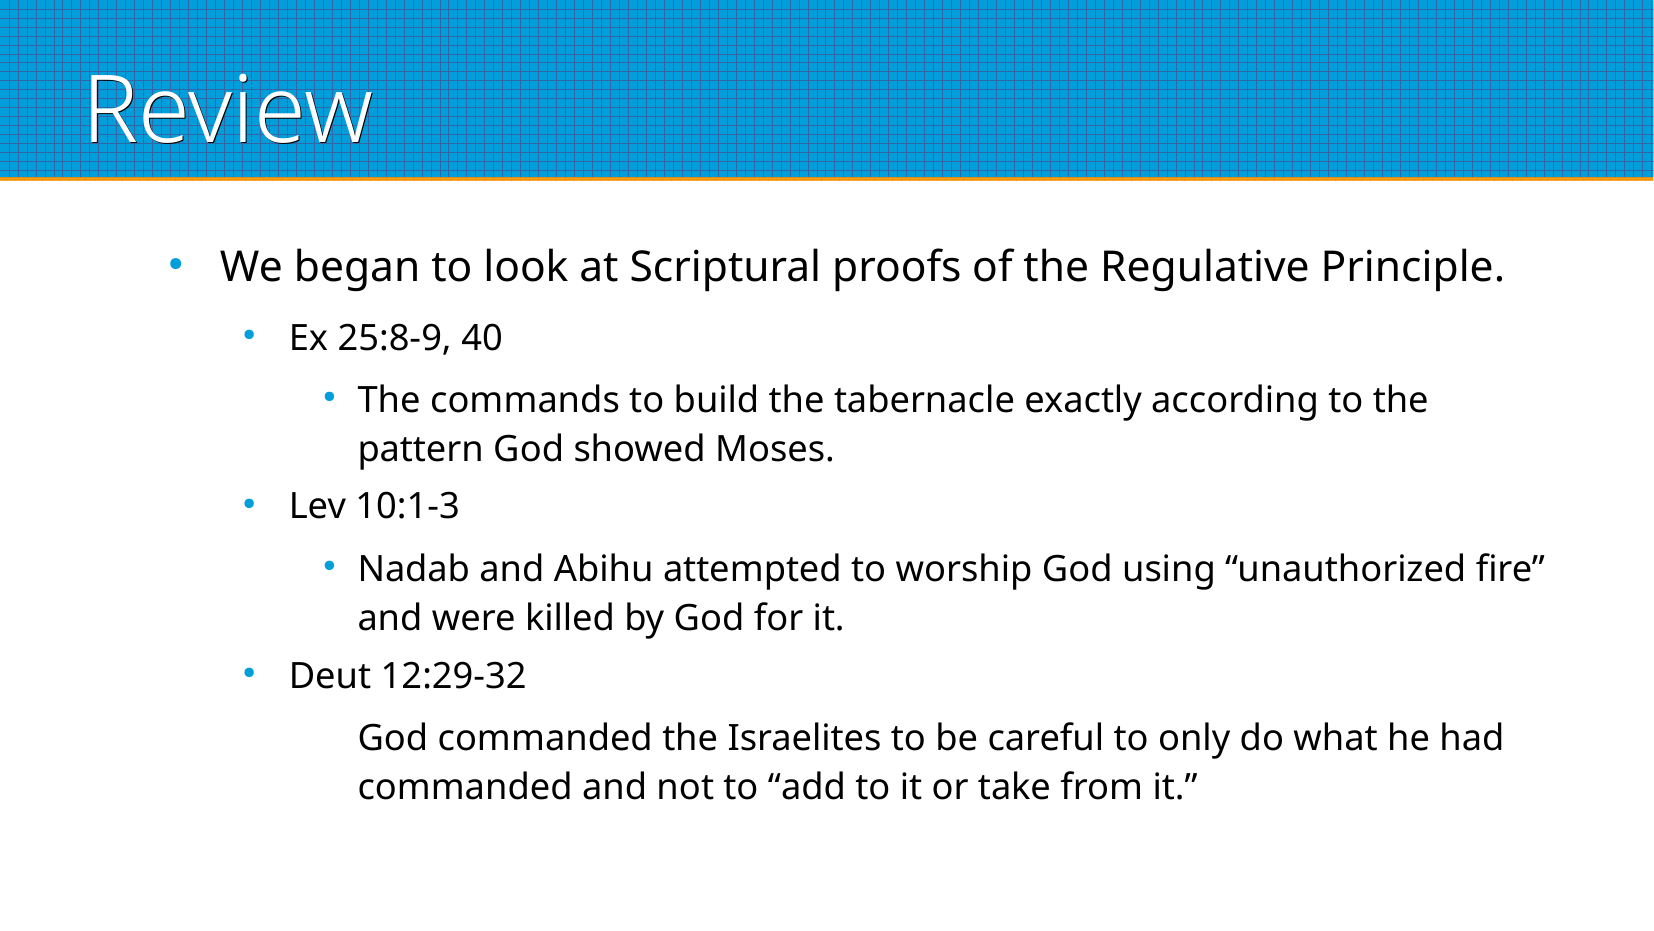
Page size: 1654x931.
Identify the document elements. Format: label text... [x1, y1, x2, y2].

list We began to look at Scriptural proofs of the Regulative Principle. Ex 25:8-9, 40 The commands to build the tabernacle exactly according to the pattern God showed Moses. Lev 10:1-3 Nadab and Abihu attempted to worship God using “unauthorized fire” and were killed by God for it. Deut 12:29-32 God commanded the Israelites to be careful to only do what he had commanded and not to “add to it or take from it.” [82, 236, 1563, 811]
title Review [82, 14, 1571, 171]
